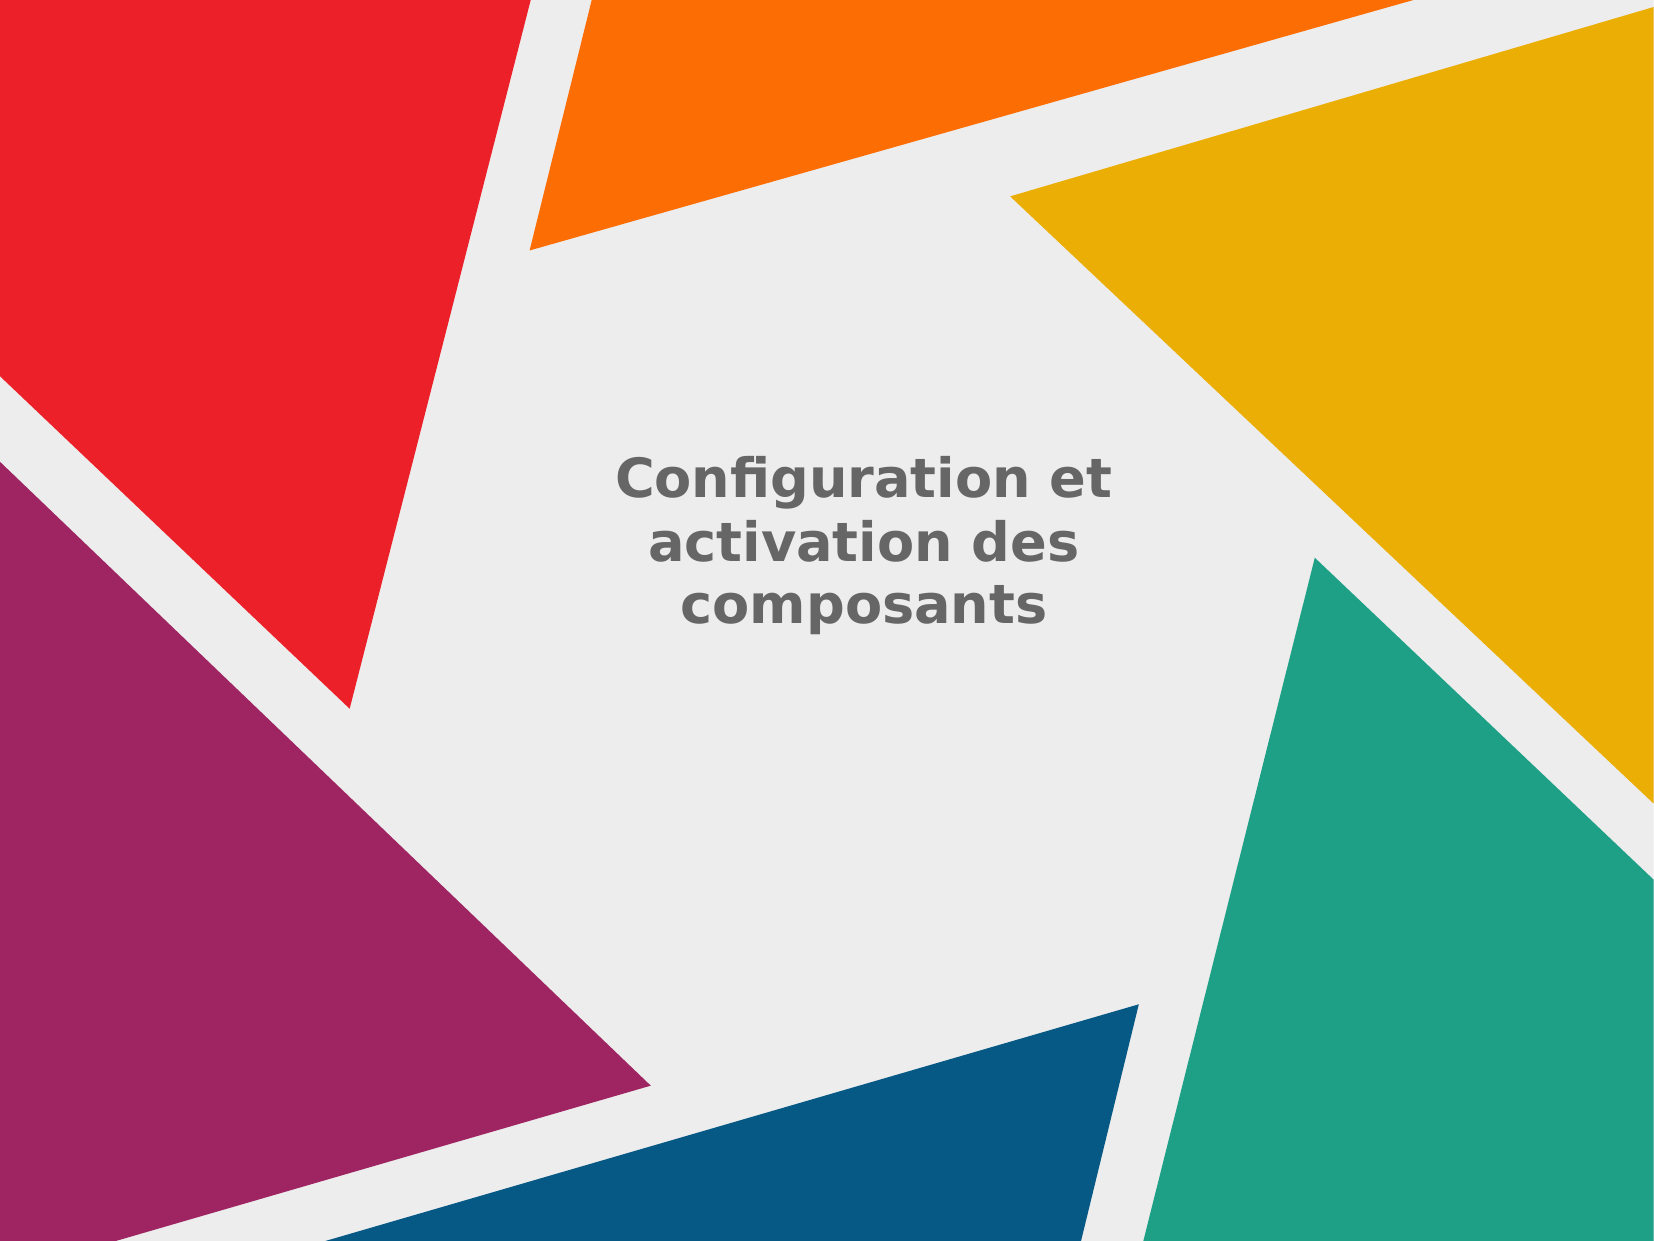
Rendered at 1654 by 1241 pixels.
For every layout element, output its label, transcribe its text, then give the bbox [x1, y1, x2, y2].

list Configuration et activation des composants [467, 447, 1191, 1005]
